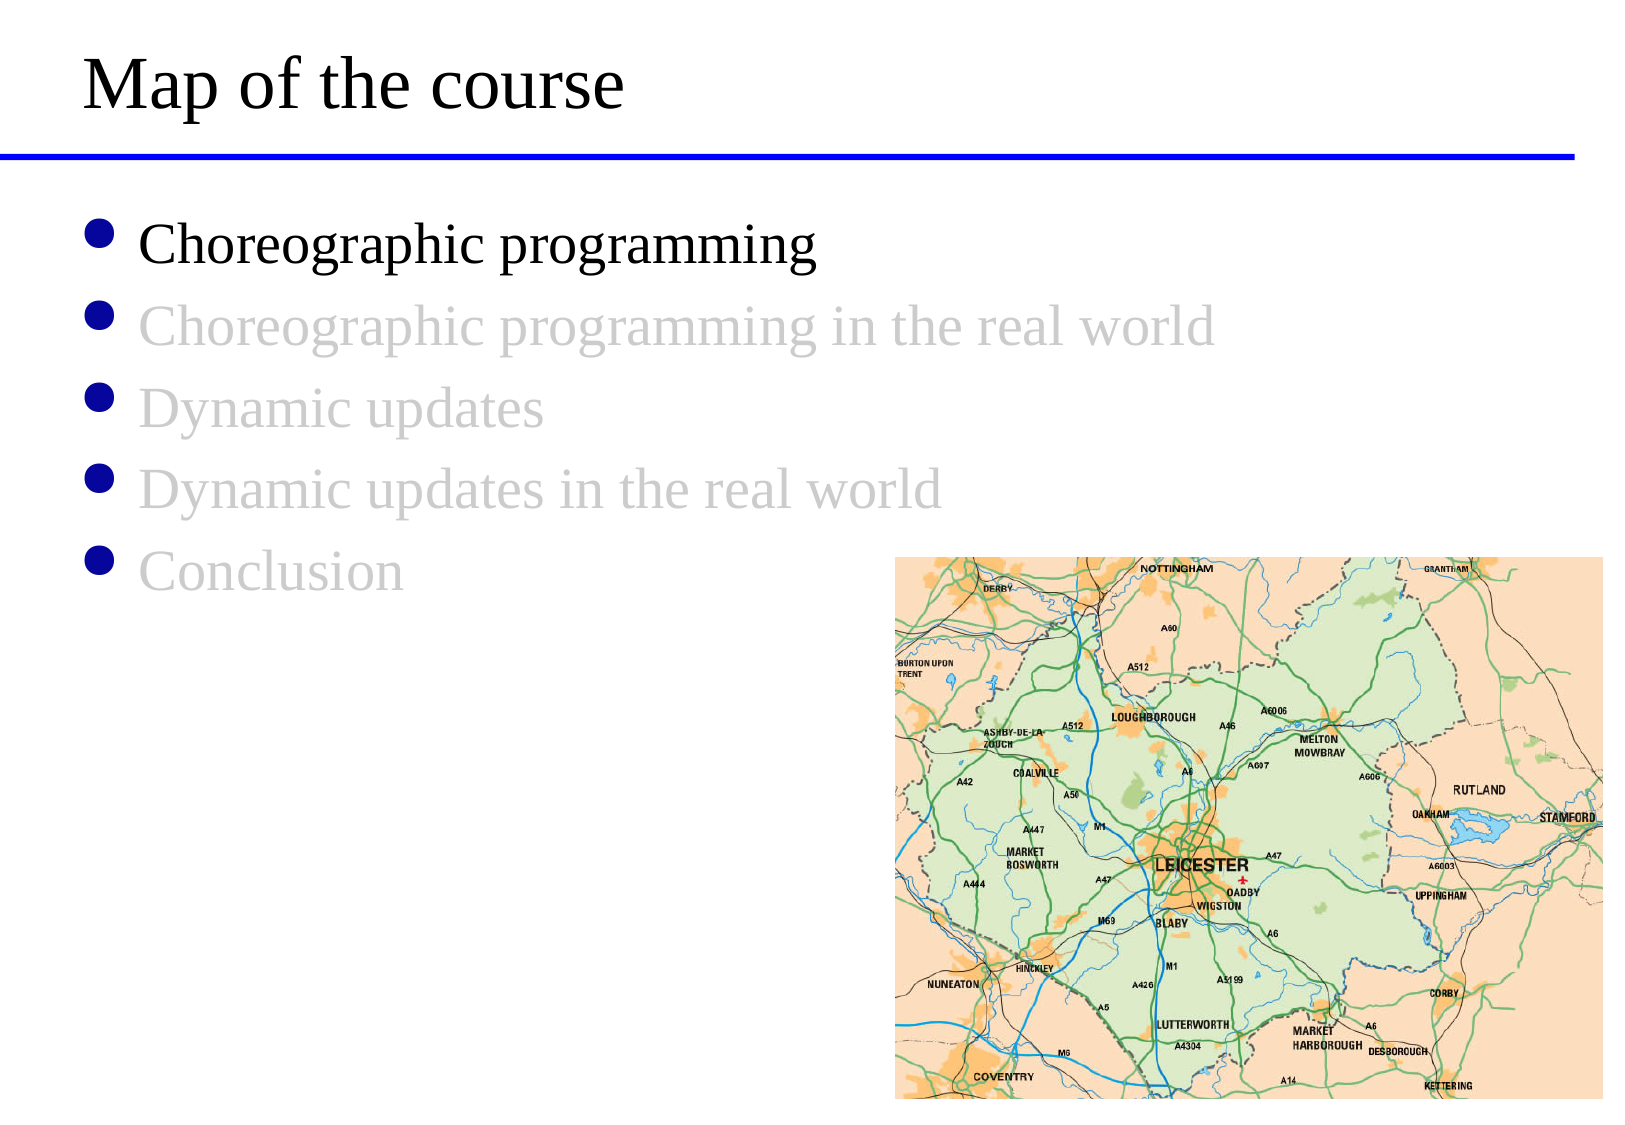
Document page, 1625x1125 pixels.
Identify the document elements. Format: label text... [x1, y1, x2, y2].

title Map of the course [67, 27, 1544, 131]
picture [895, 557, 1603, 1099]
list Choreographic programming Choreographic programming in the real world Dynamic updates Dynamic updates in the real world Conclusion [67, 198, 1544, 1061]
